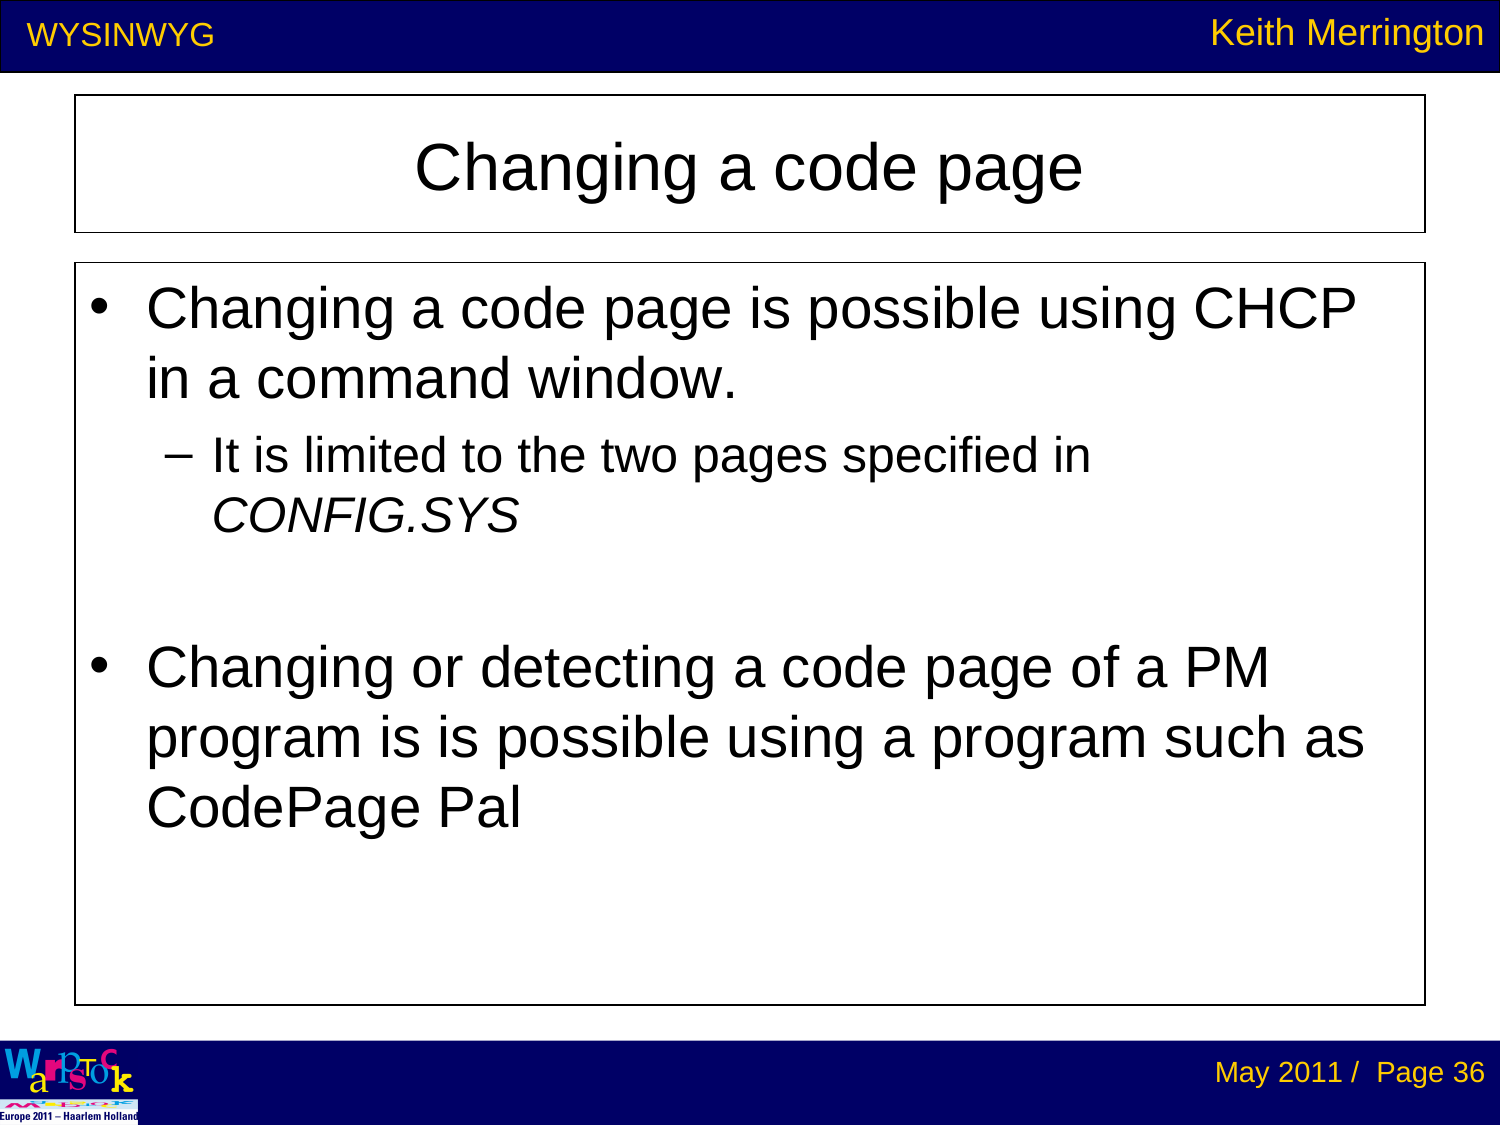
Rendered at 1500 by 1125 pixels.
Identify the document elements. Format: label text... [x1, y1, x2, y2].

picture [0, 1042, 138, 1125]
title Changing a code page [75, 95, 1426, 233]
list Changing a code page is possible using CHCP in a command window. It is limited to the two pages specified in CONFIG.SYS Changing or detecting a code page of a PM program is is possible using a program such as CodePage Pal [75, 262, 1426, 1006]
